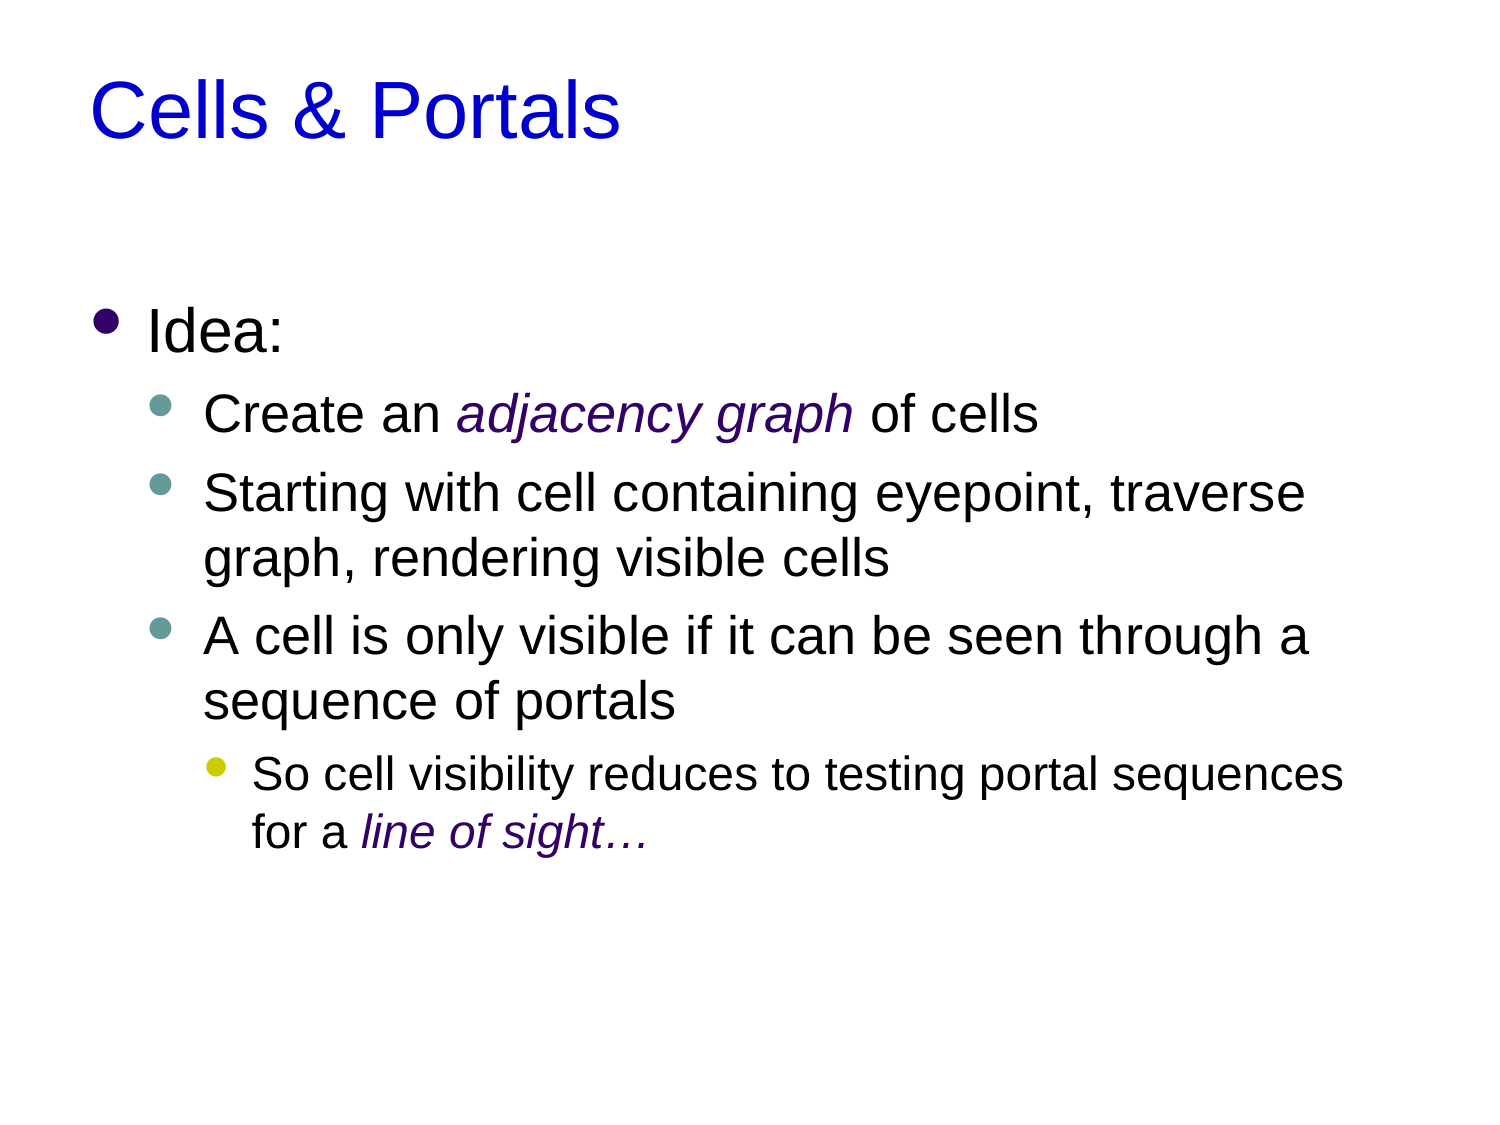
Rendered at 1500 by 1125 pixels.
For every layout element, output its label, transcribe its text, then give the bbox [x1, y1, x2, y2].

title Cells & Portals [74, 20, 1313, 163]
list Idea: Create an adjacency graph of cells Starting with cell containing eyepoint, traverse graph, rendering visible cells A cell is only visible if it can be seen through a sequence of portals So cell visibility reduces to testing portal sequences for a line of sight… [75, 282, 1426, 1006]
